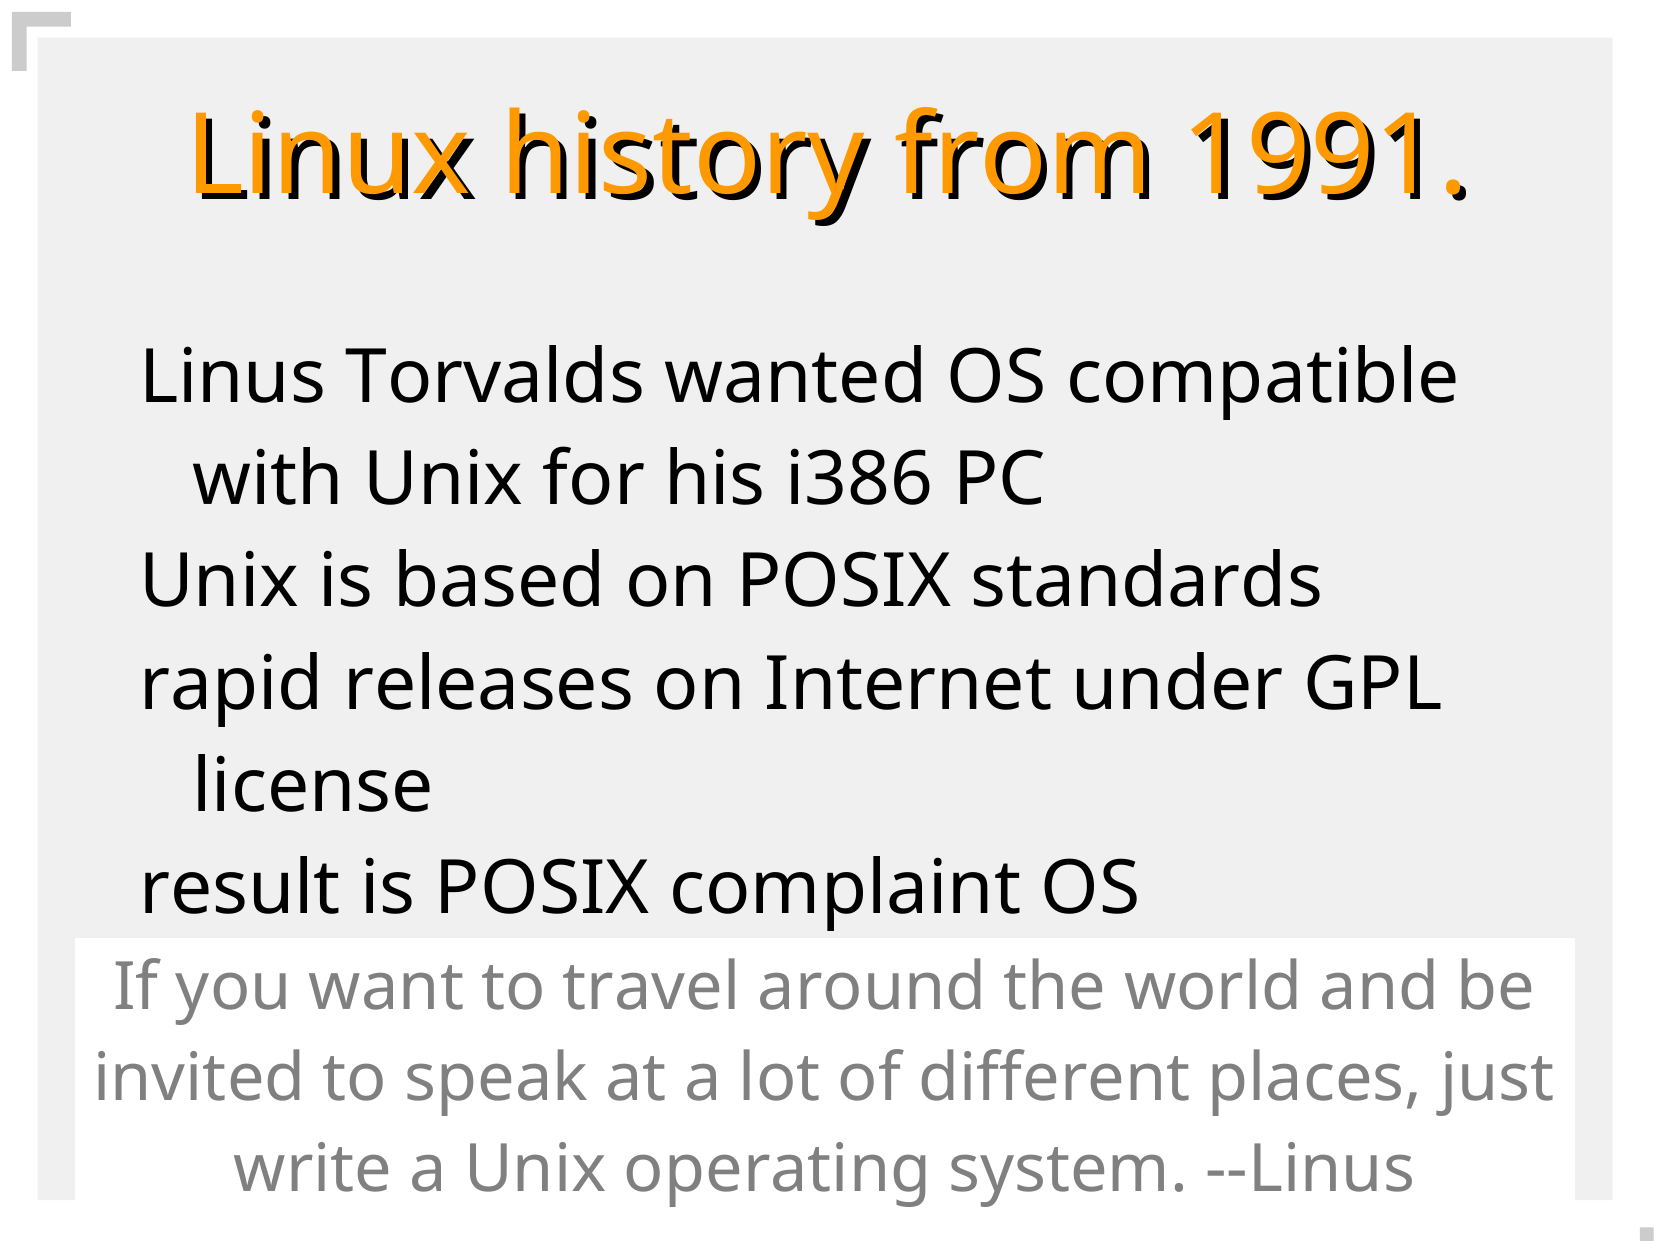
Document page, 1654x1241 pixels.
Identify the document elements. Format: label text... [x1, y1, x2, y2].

list Linus Torvalds wanted OS compatible with Unix for his i386 PC Unix is based on POSIX standards rapid releases on Internet under GPL license result is POSIX complaint OS [121, 322, 1561, 938]
title Linux history from 1991. [121, 46, 1534, 254]
text_box If you want to travel around the world and be invited to speak at a lot of different places, just write a Unix operating system. --Linus [75, 938, 1576, 1164]
